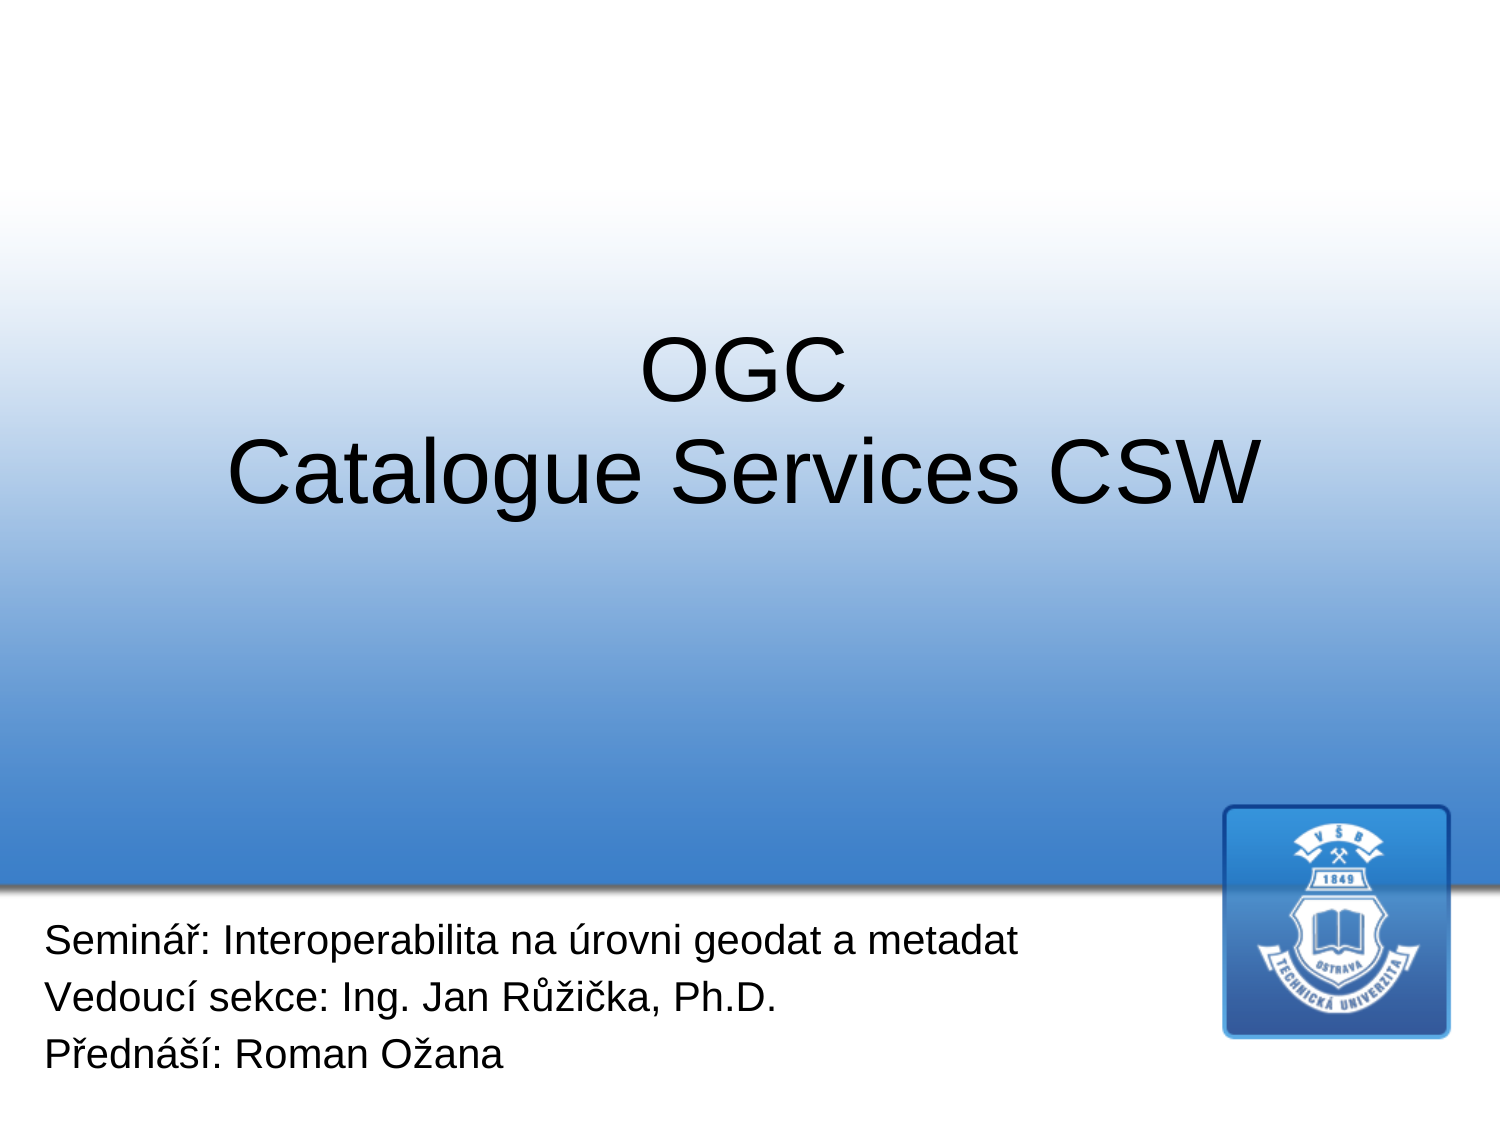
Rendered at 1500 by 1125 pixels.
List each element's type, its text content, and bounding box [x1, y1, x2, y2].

picture [0, 0, 1500, 1125]
subtitle Seminář: Interoperabilita na úrovni geodat a metadat Vedoucí sekce: Ing. Jan Růžička, Ph.D. Přednáší: Roman Ožana [29, 909, 1139, 1106]
title OGC Catalogue Services CSW [53, 79, 1436, 763]
